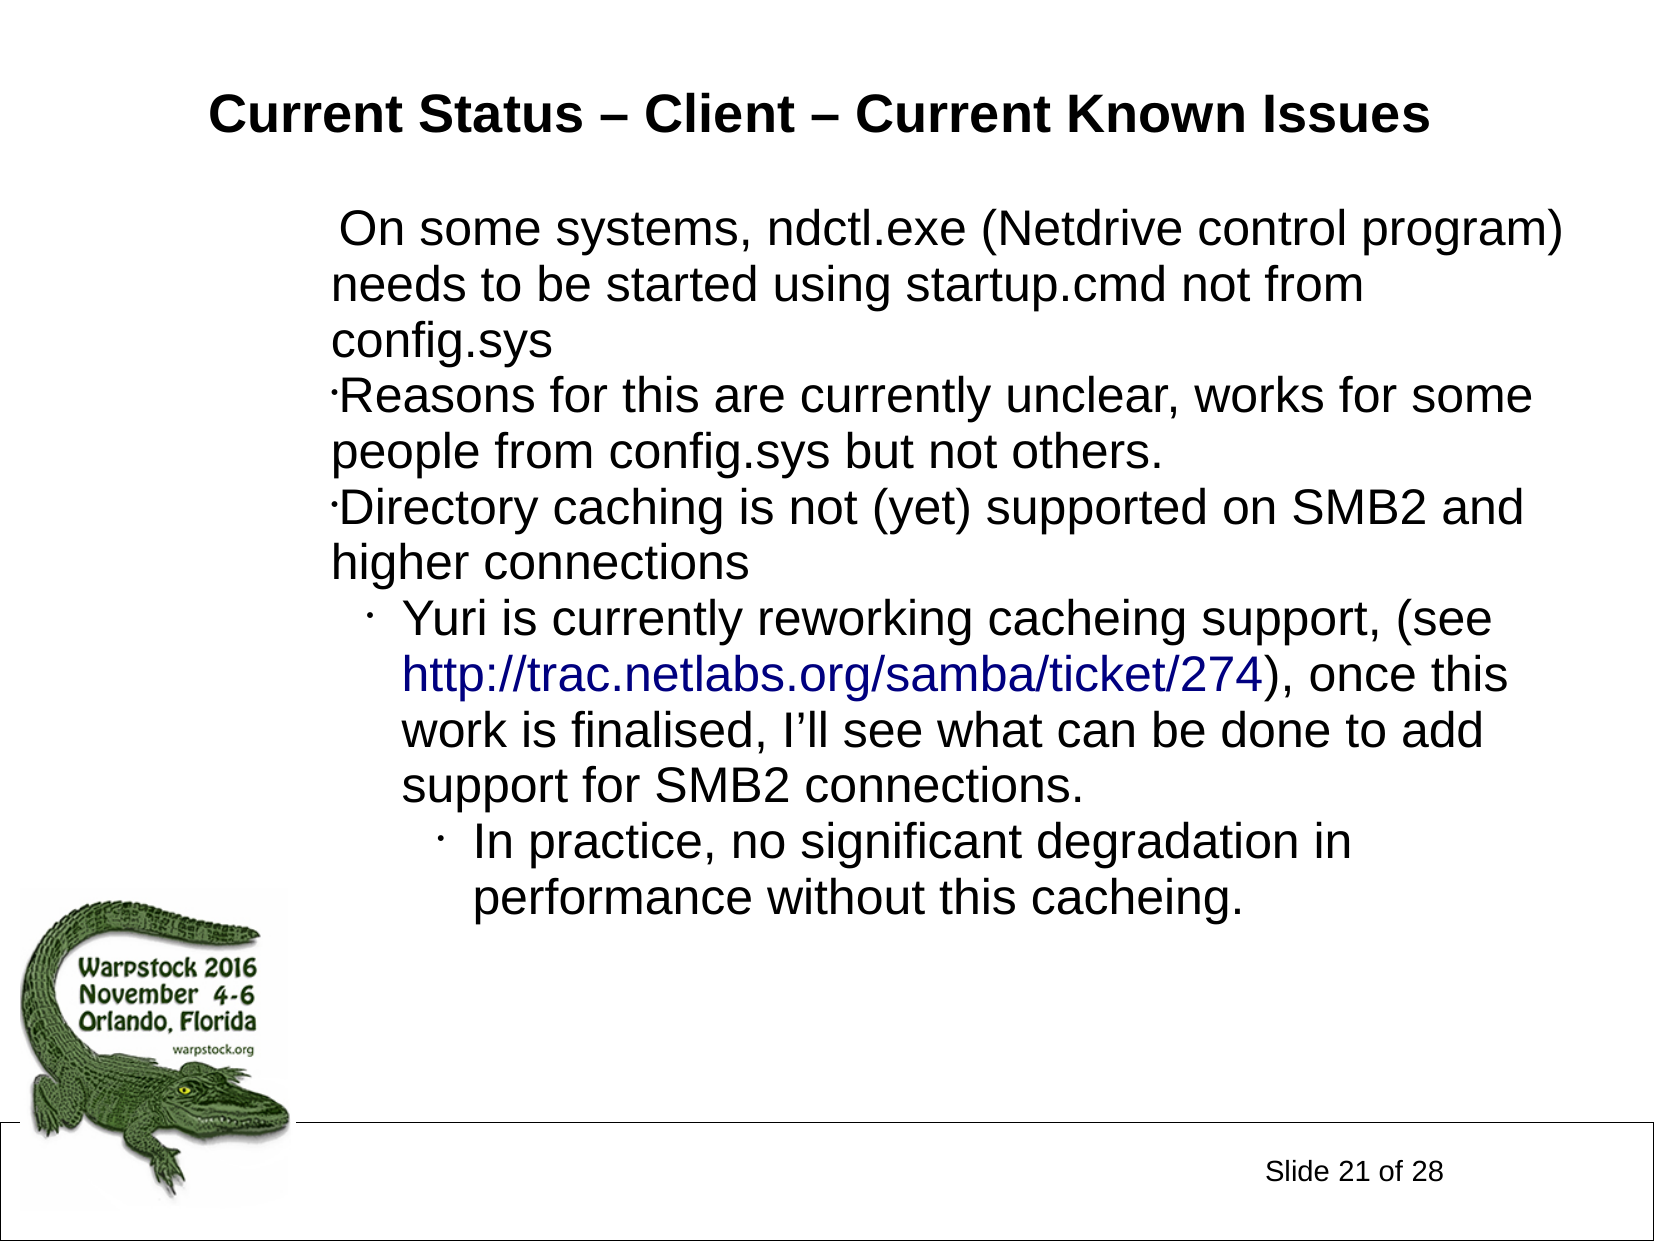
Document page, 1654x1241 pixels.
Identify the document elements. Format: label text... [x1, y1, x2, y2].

title Current Status – Client – Current Known Issues [177, 49, 1571, 178]
subtitle On some systems, ndctl.exe (Netdrive control program) needs to be started using startup.cmd not from config.sys Reasons for this are currently unclear, works for some people from config.sys but not others. Directory caching is not (yet) supported on SMB2 and higher connections Yuri is currently reworking cacheing support, (see http://trac.netlabs.org/samba/ticket/274), once this work is finalised, I’ll see what can be done to add support for SMB2 connections. In practice, no significant degradation in performance without this cacheing. [318, 200, 1565, 1037]
picture [20, 888, 296, 1211]
